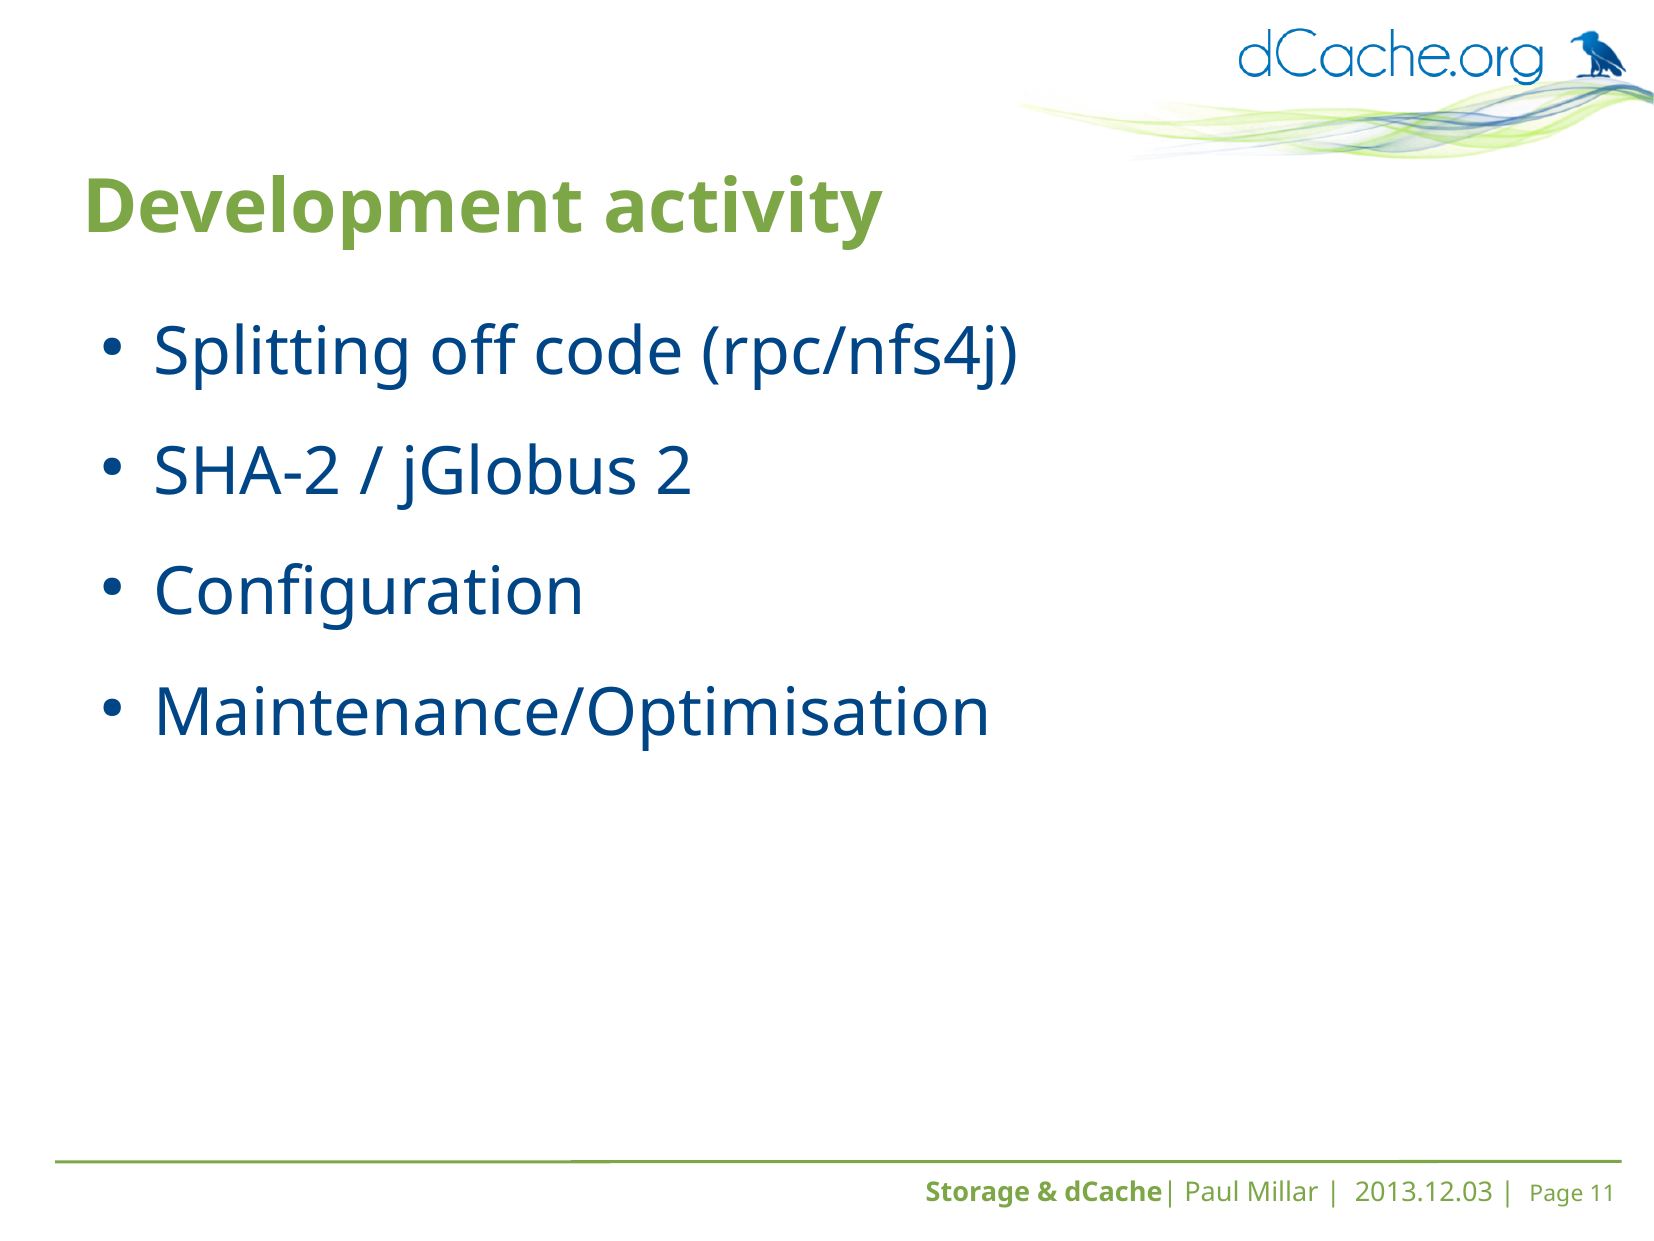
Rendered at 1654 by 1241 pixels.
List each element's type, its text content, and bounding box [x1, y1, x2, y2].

title Development activity [82, 156, 1605, 251]
picture [956, 16, 1654, 169]
list Splitting off code (rpc/nfs4j) SHA-2 / jGlobus 2 Configuration Maintenance/Optimisation [82, 302, 1571, 1023]
